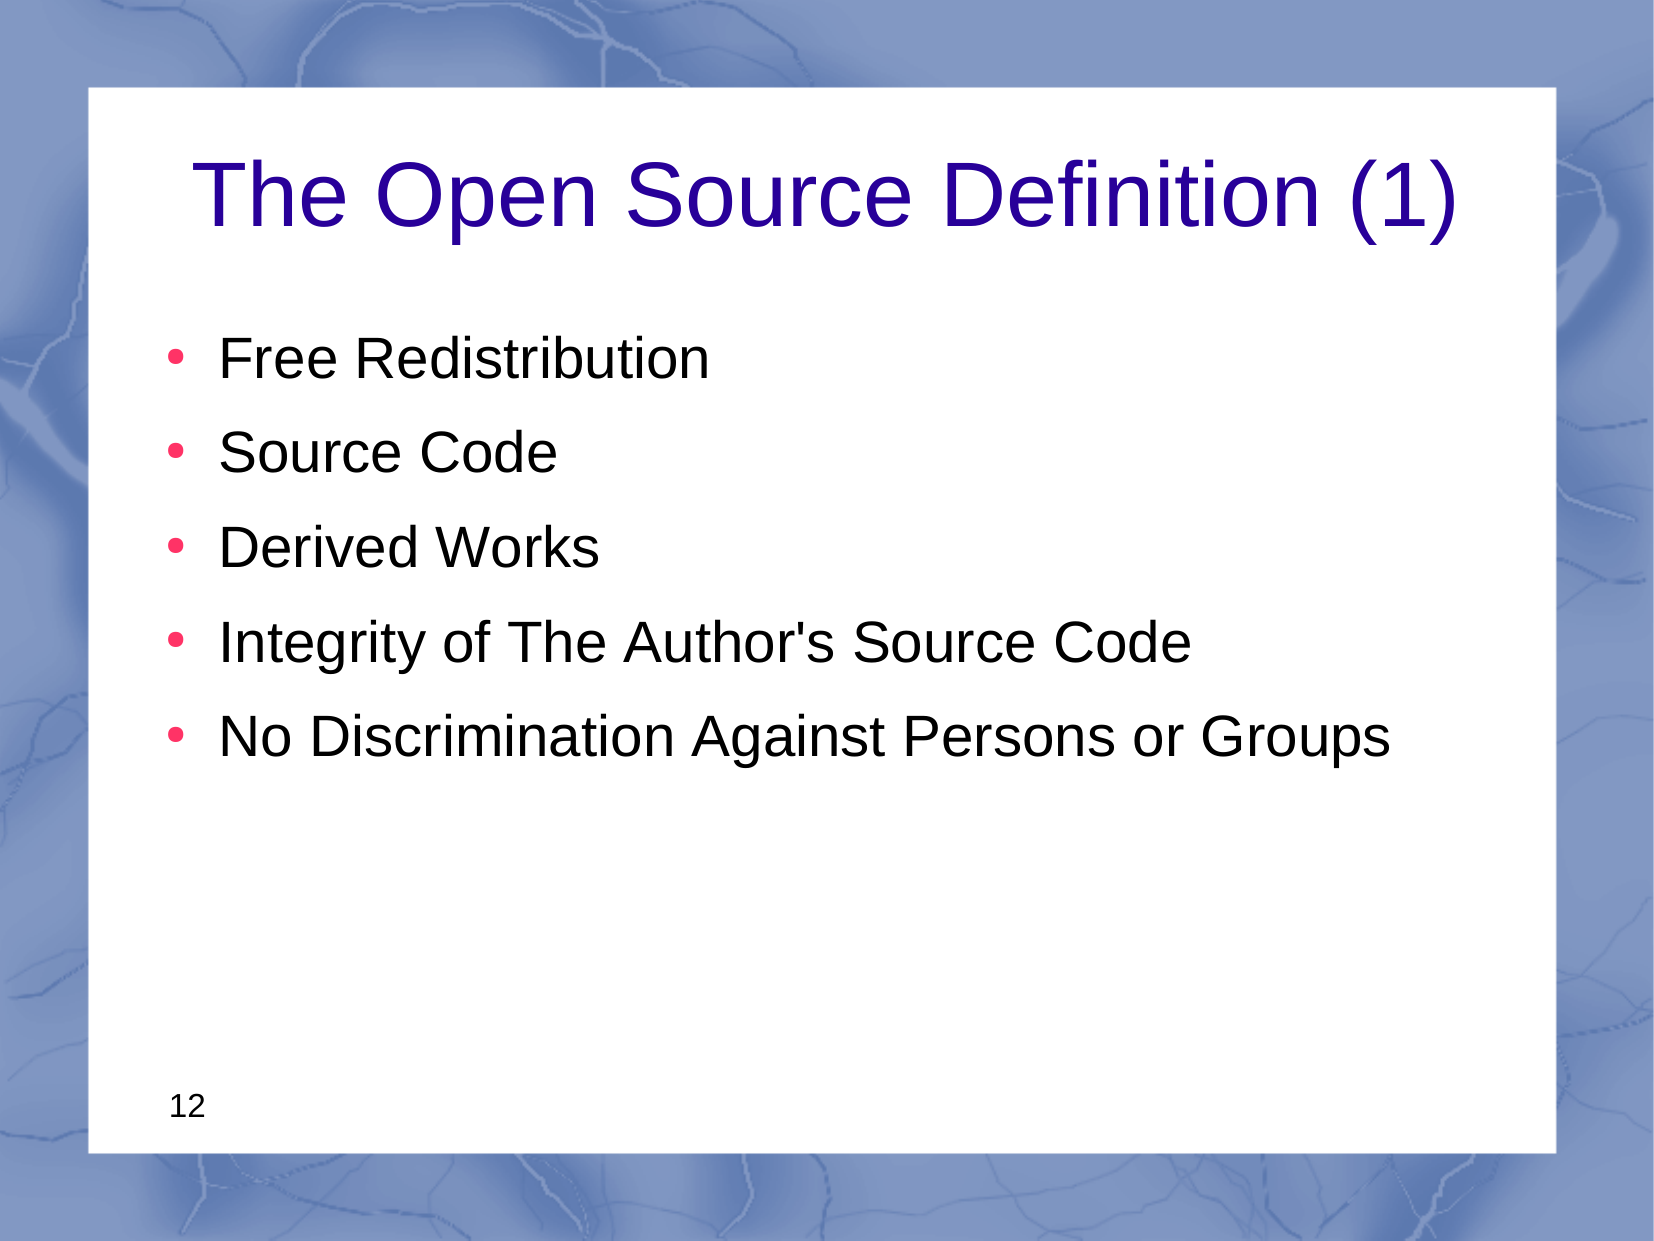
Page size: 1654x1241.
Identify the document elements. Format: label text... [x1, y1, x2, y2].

title The Open Source Definition (1) [118, 90, 1536, 298]
picture [0, 0, 1654, 1241]
list Free Redistribution Source Code Derived Works Integrity of The Author's Source Code No Discrimination Against Persons or Groups [147, 325, 1506, 1045]
